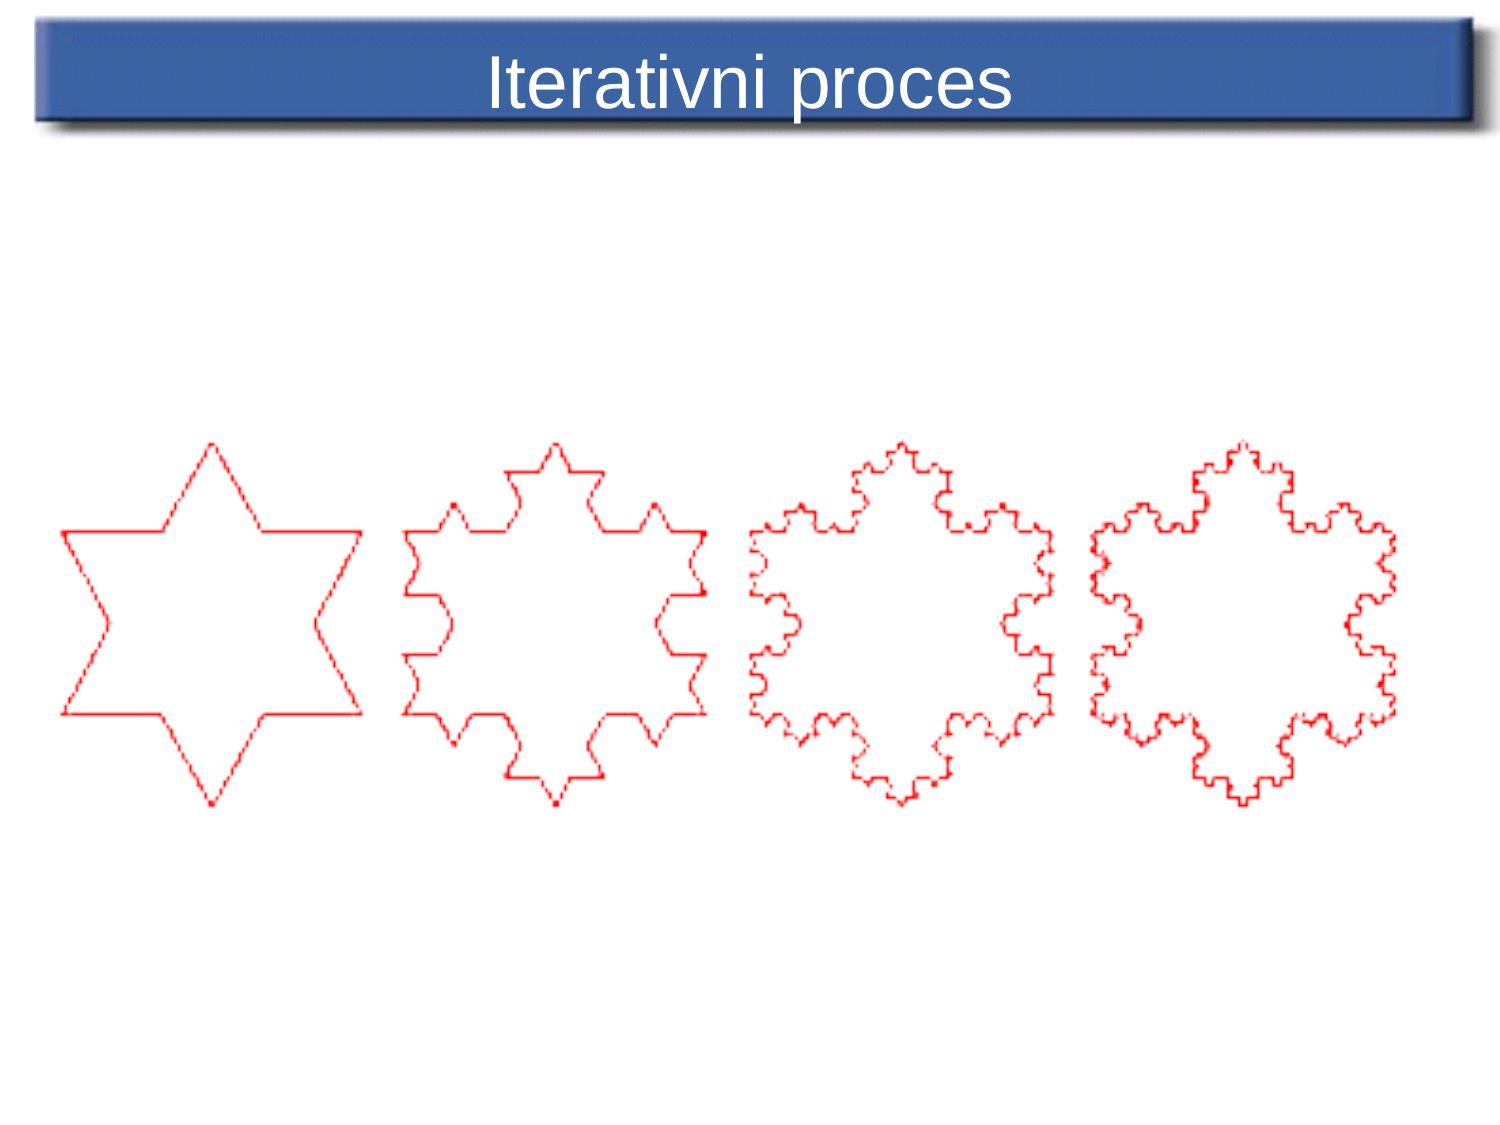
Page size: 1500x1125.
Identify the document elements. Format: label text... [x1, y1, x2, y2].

title Iterativni proces [75, 26, 1426, 132]
picture [33, 14, 1500, 141]
picture [50, 424, 1413, 826]
